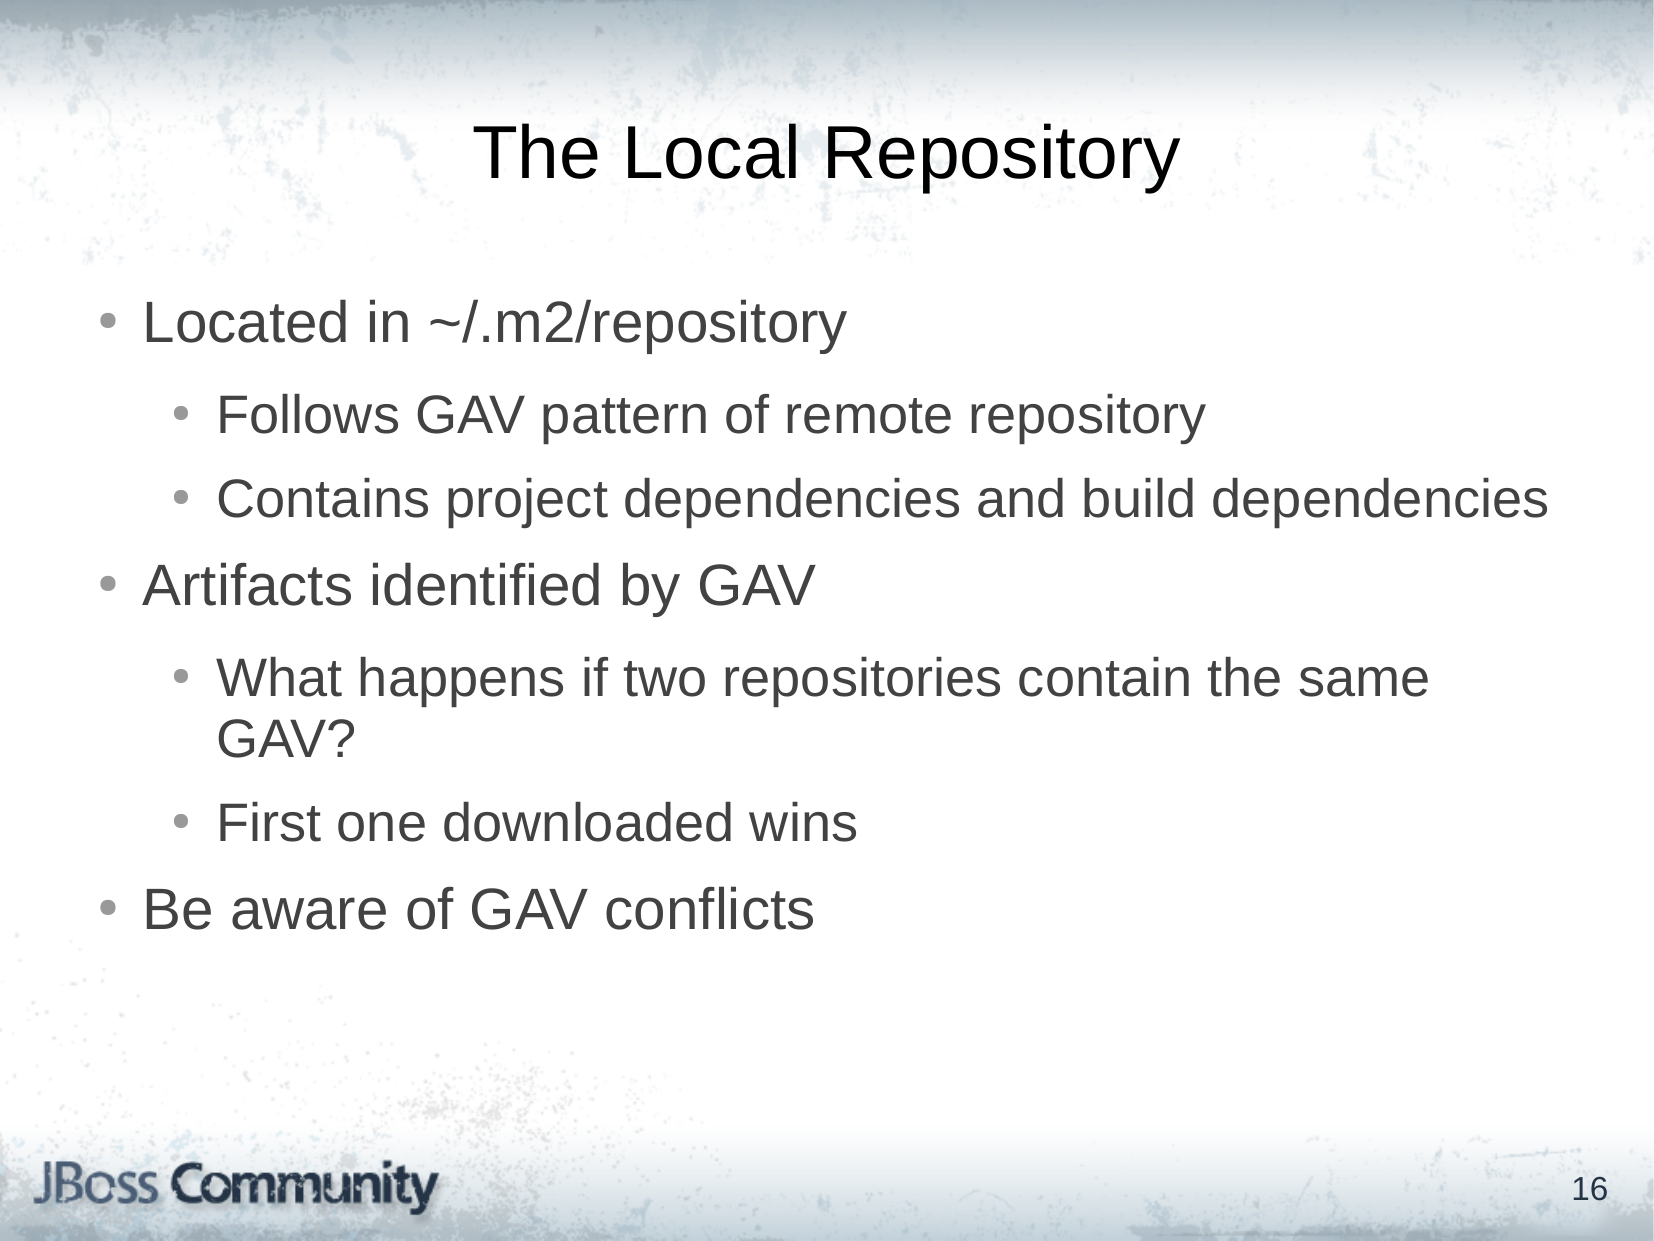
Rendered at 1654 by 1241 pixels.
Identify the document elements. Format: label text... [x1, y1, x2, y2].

list Located in ~/.m2/repository Follows GAV pattern of remote repository Contains project dependencies and build dependencies Artifacts identified by GAV What happens if two repositories contain the same GAV? First one downloaded wins Be aware of GAV conflicts [82, 290, 1571, 1109]
title The Local Repository [82, 49, 1571, 257]
picture [0, 0, 1654, 1241]
